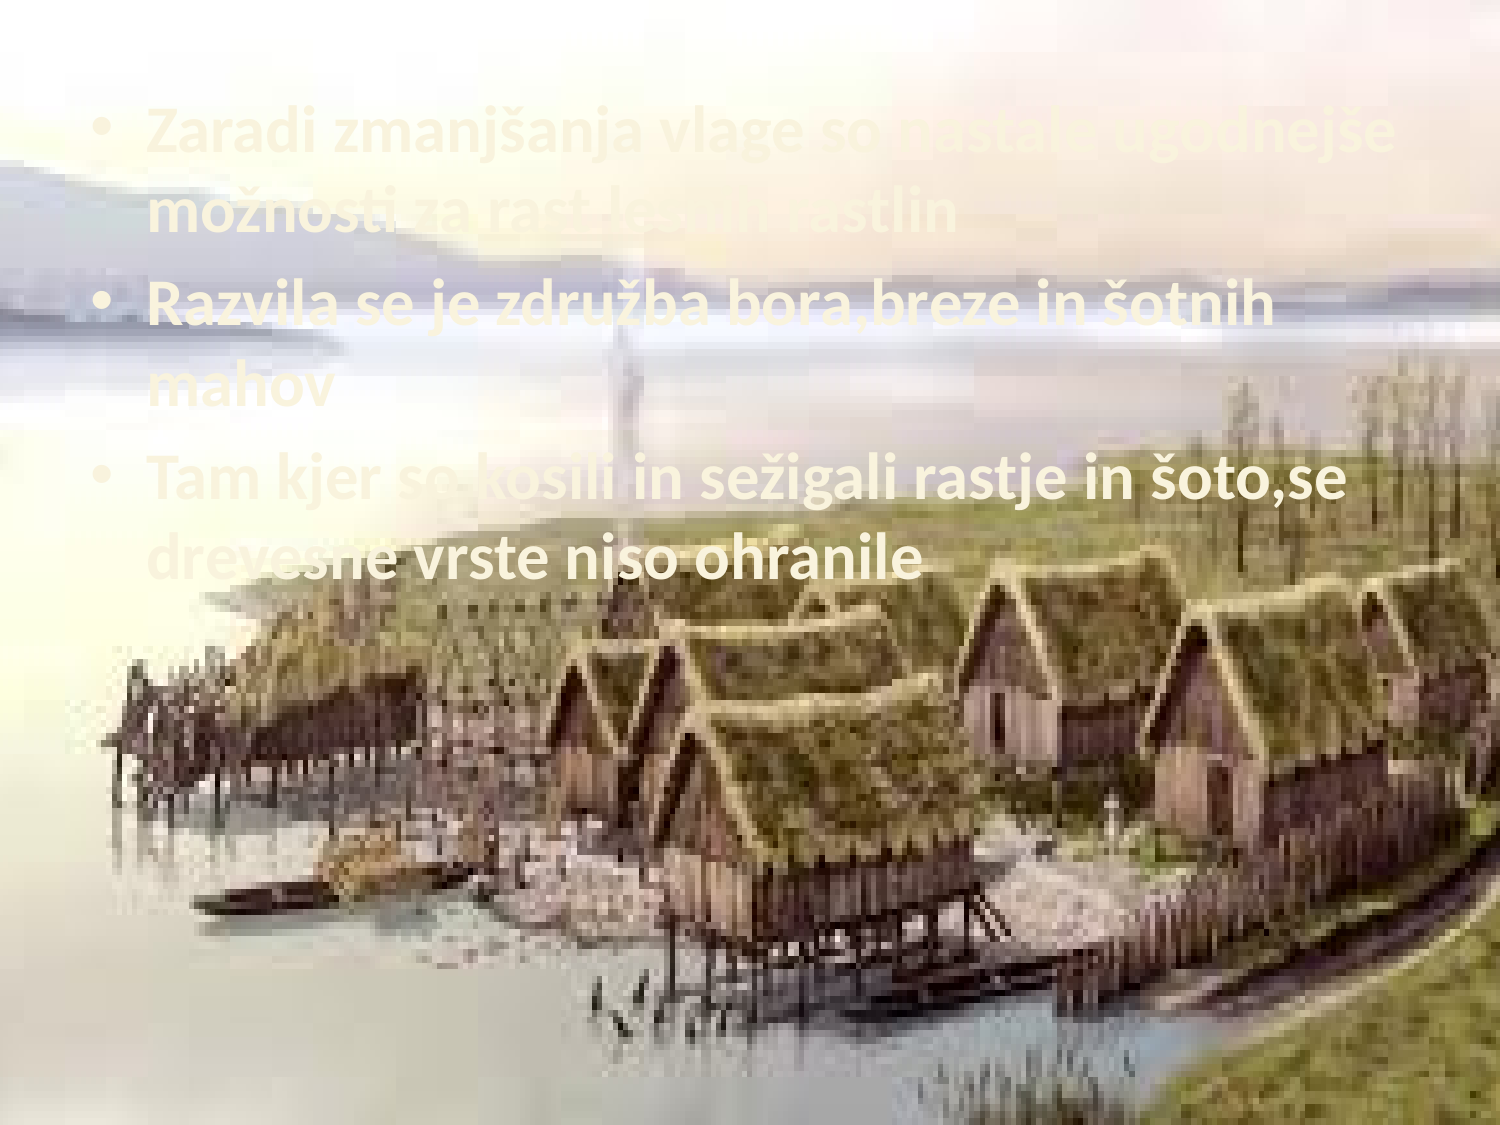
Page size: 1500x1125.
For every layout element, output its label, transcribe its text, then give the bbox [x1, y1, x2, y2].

picture [0, 0, 1500, 1125]
list Zaradi zmanjšanja vlage so nastale ugodnejše možnosti za rast lesnih rastlin Razvila se je združba bora,breze in šotnih mahov Tam kjer so kosili in sežigali rastje in šoto,se drevesne vrste niso ohranile [75, 78, 1425, 1005]
